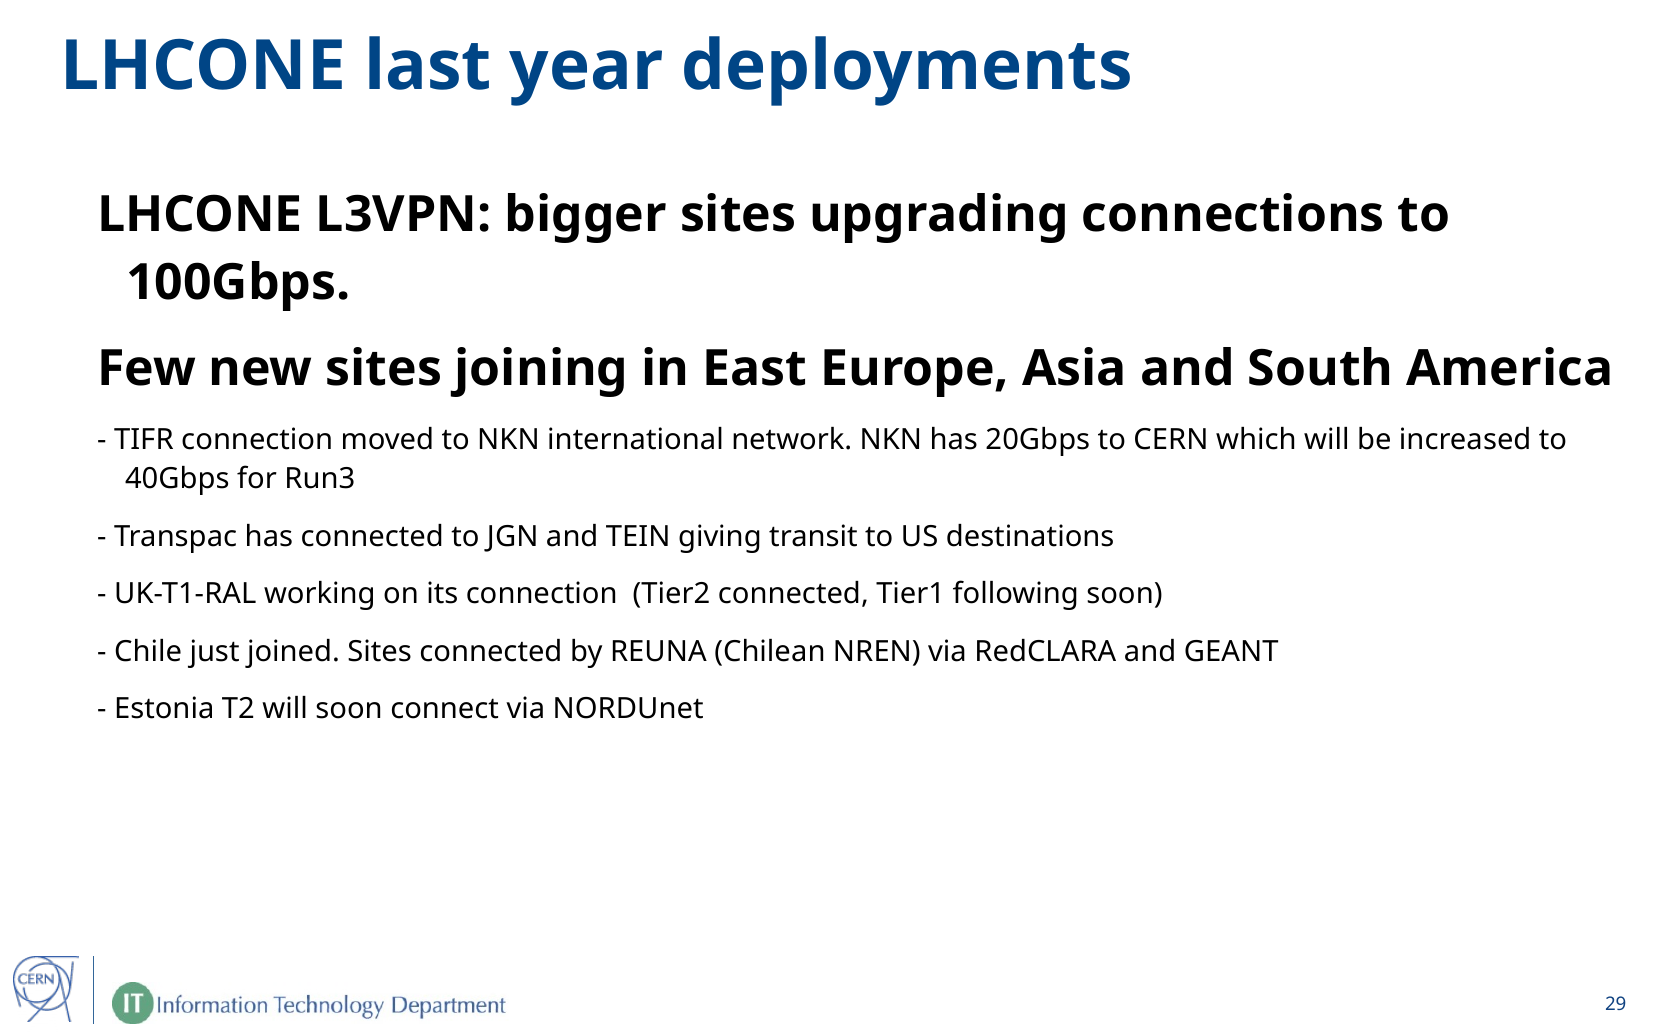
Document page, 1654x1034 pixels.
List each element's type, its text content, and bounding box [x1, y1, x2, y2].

text_box LHCONE L3VPN: bigger sites upgrading connections to 100Gbps. Few new sites joining in East Europe, Asia and South America - TIFR connection moved to NKN international network. NKN has 20Gbps to CERN which will be increased to 40Gbps for Run3 - Transpac has connected to JGN and TEIN giving transit to US destinations - UK-T1-RAL working on its connection (Tier2 connected, Tier1 following soon) - Chile just joined. Sites connected by REUNA (Chilean NREN) via RedCLARA and GEANT - Estonia T2 will soon connect via NORDUnet [82, 170, 1638, 1034]
title LHCONE last year deployments [59, 0, 1528, 138]
picture [13, 956, 79, 1032]
